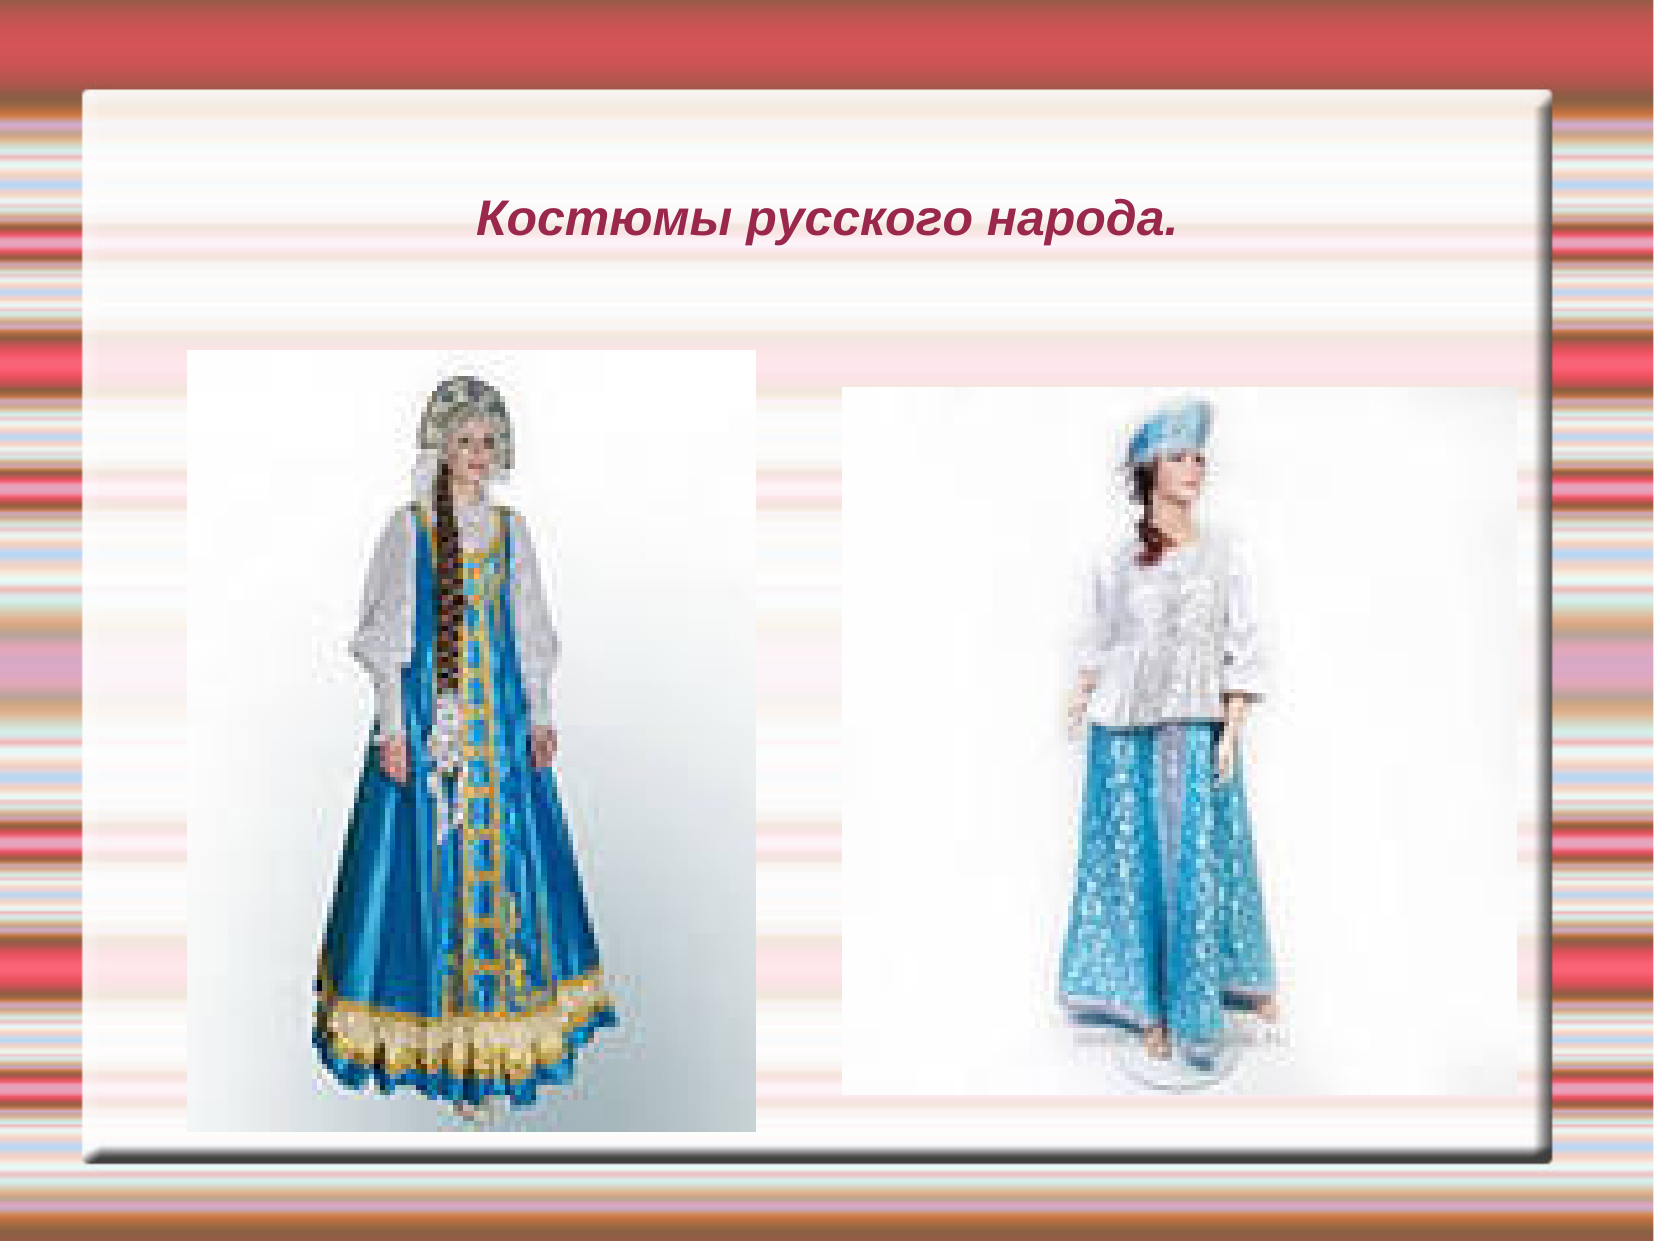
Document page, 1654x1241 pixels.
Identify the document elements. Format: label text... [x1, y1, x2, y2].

title Костюмы русского народа. [121, 114, 1534, 322]
picture [0, 0, 1654, 1241]
